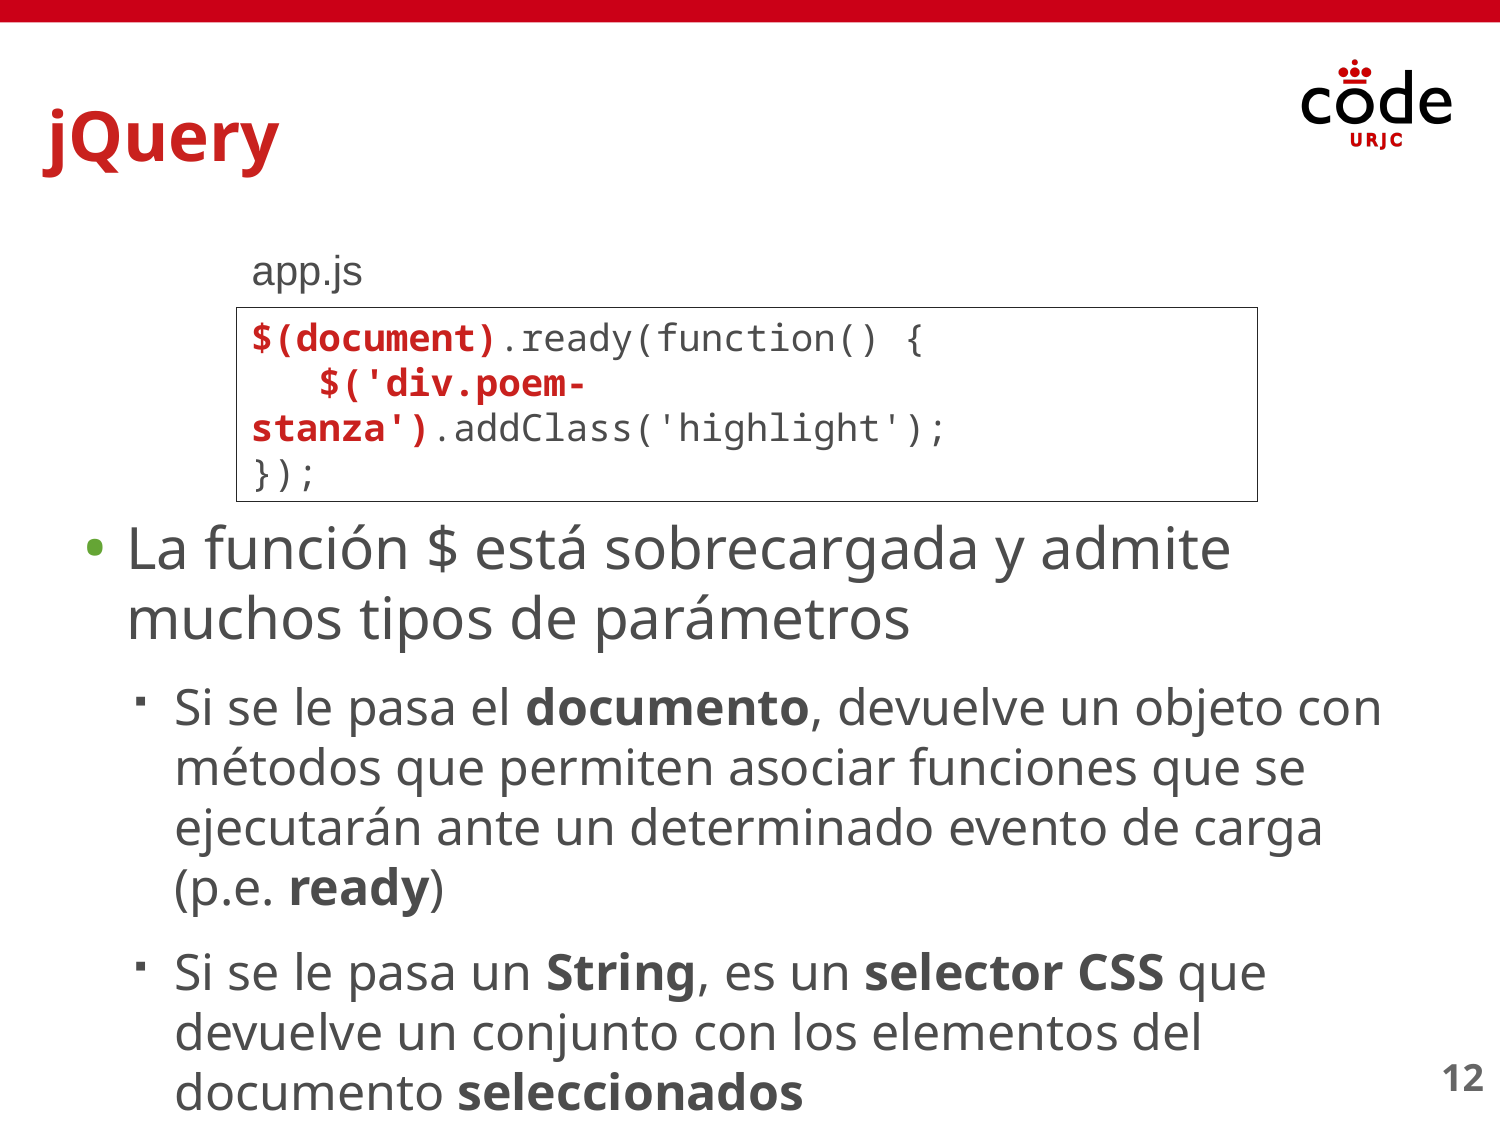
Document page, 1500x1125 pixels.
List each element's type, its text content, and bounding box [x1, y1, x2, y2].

title jQuery [32, 79, 1383, 189]
text_box $(document).ready(function() { $('div.poem-stanza').addClass('highlight'); }); [236, 307, 1258, 502]
list La función $ está sobrecargada y admite muchos tipos de parámetros Si se le pasa el documento, devuelve un objeto con métodos que permiten asociar funciones que se ejecutarán ante un determinado evento de carga (p.e. ready) Si se le pasa un String, es un selector CSS que devuelve un conjunto con los elementos del documento seleccionados [51, 503, 1436, 1013]
picture [1284, 50, 1468, 161]
text_box app.js [236, 236, 378, 302]
